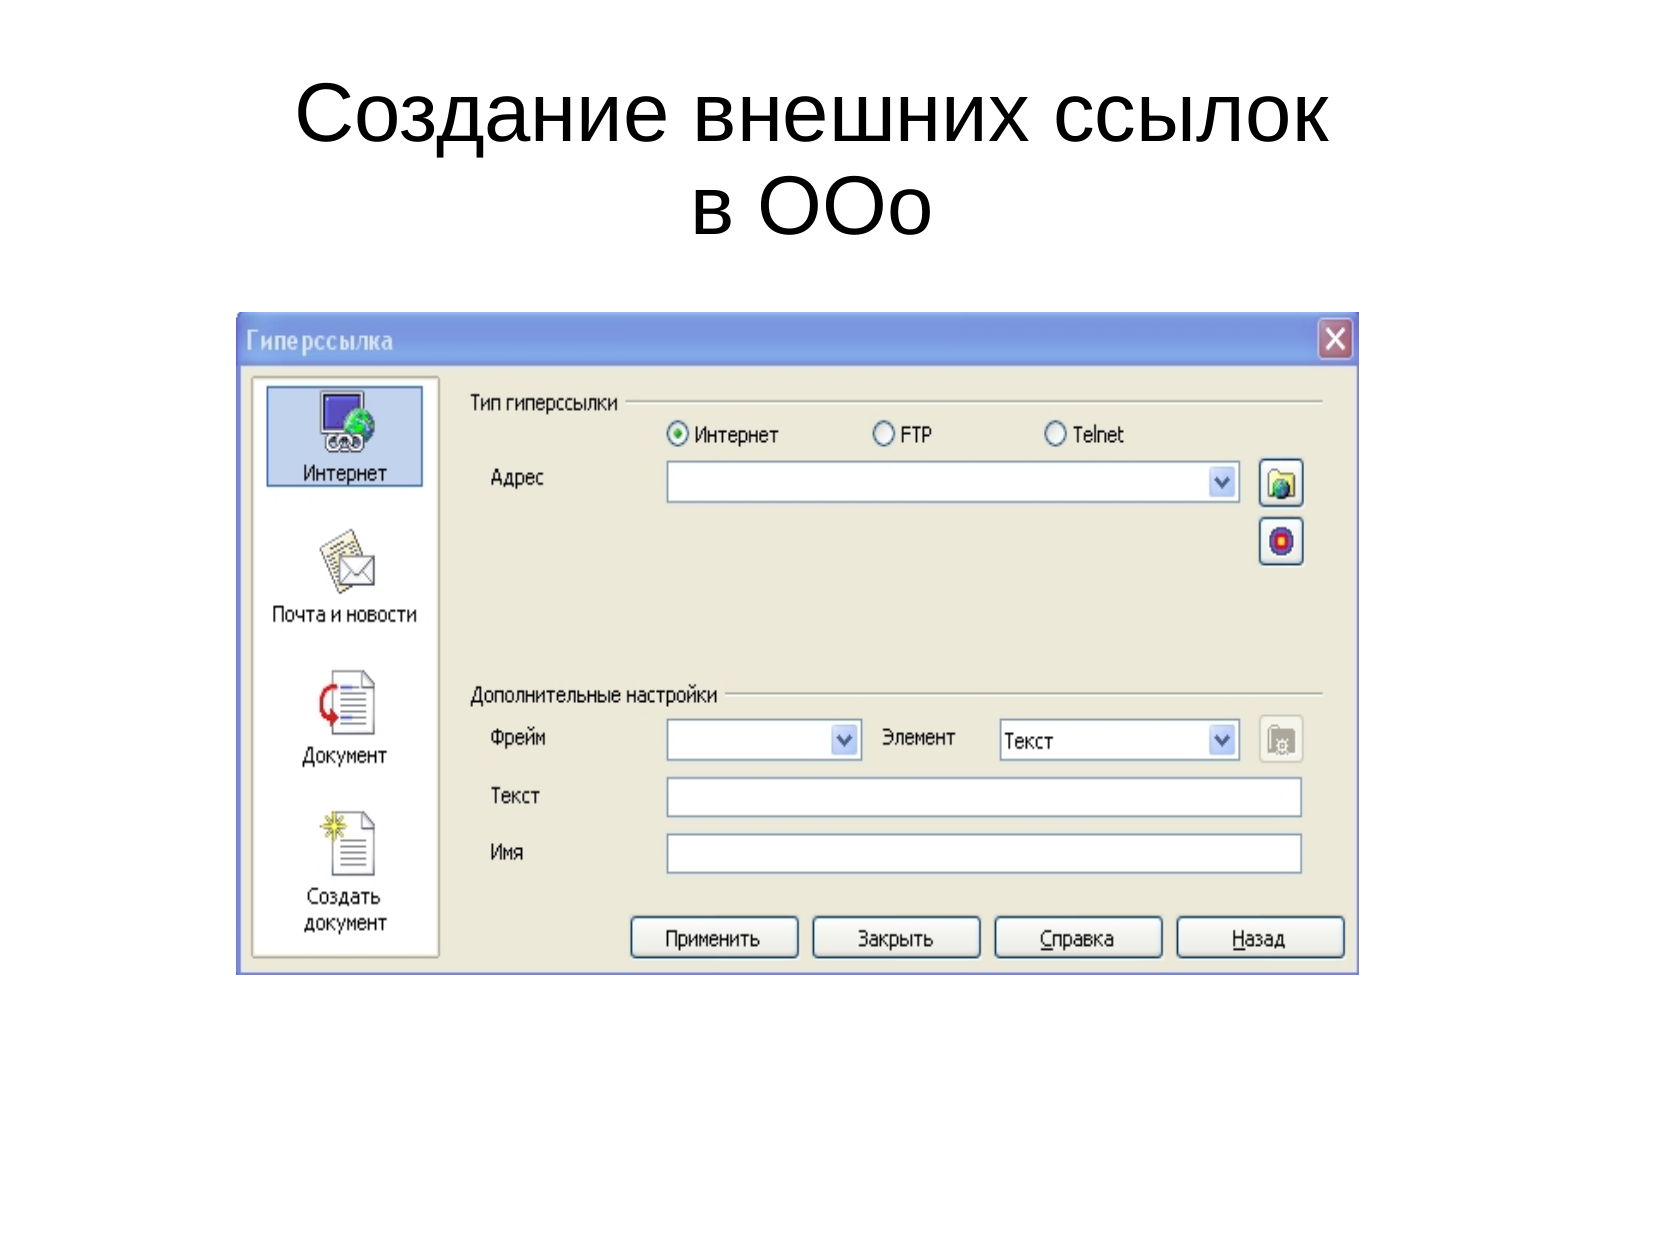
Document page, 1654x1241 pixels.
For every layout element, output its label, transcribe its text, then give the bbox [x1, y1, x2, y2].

text_box Создание внешних ссылок в OOo [177, 59, 1447, 260]
picture [236, 312, 1359, 975]
